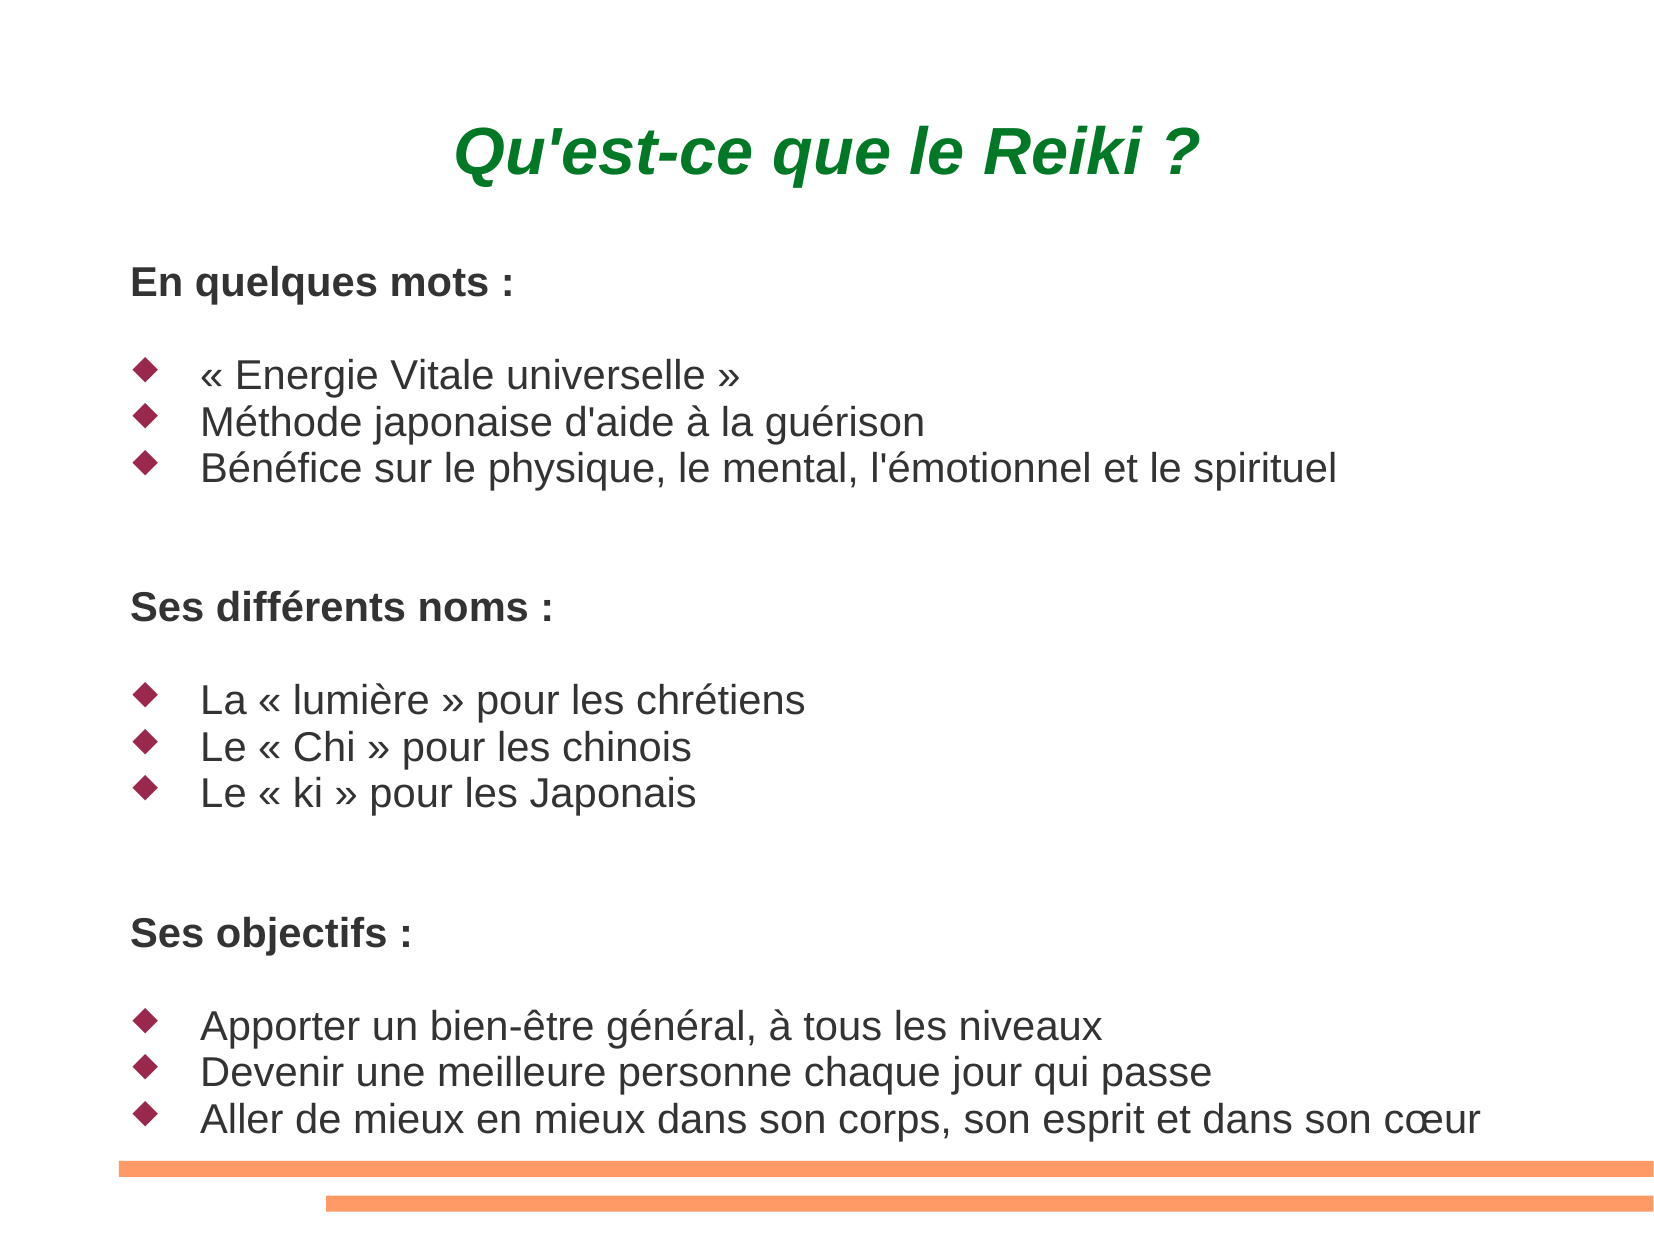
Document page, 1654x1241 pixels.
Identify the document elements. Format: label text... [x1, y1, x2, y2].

text_box Qu'est-ce que le Reiki ? [121, 46, 1534, 206]
text_box En quelques mots : « Energie Vitale universelle » Méthode japonaise d'aide à la guérison Bénéfice sur le physique, le mental, l'émotionnel et le spirituel Ses différents noms : La « lumière » pour les chrétiens Le « Chi » pour les chinois Le « ki » pour les Japonais Ses objectifs : Apporter un bien-être général, à tous les niveaux Devenir une meilleure personne chaque jour qui passe Aller de mieux en mieux dans son corps, son esprit et dans son cœur [117, 206, 1558, 1085]
